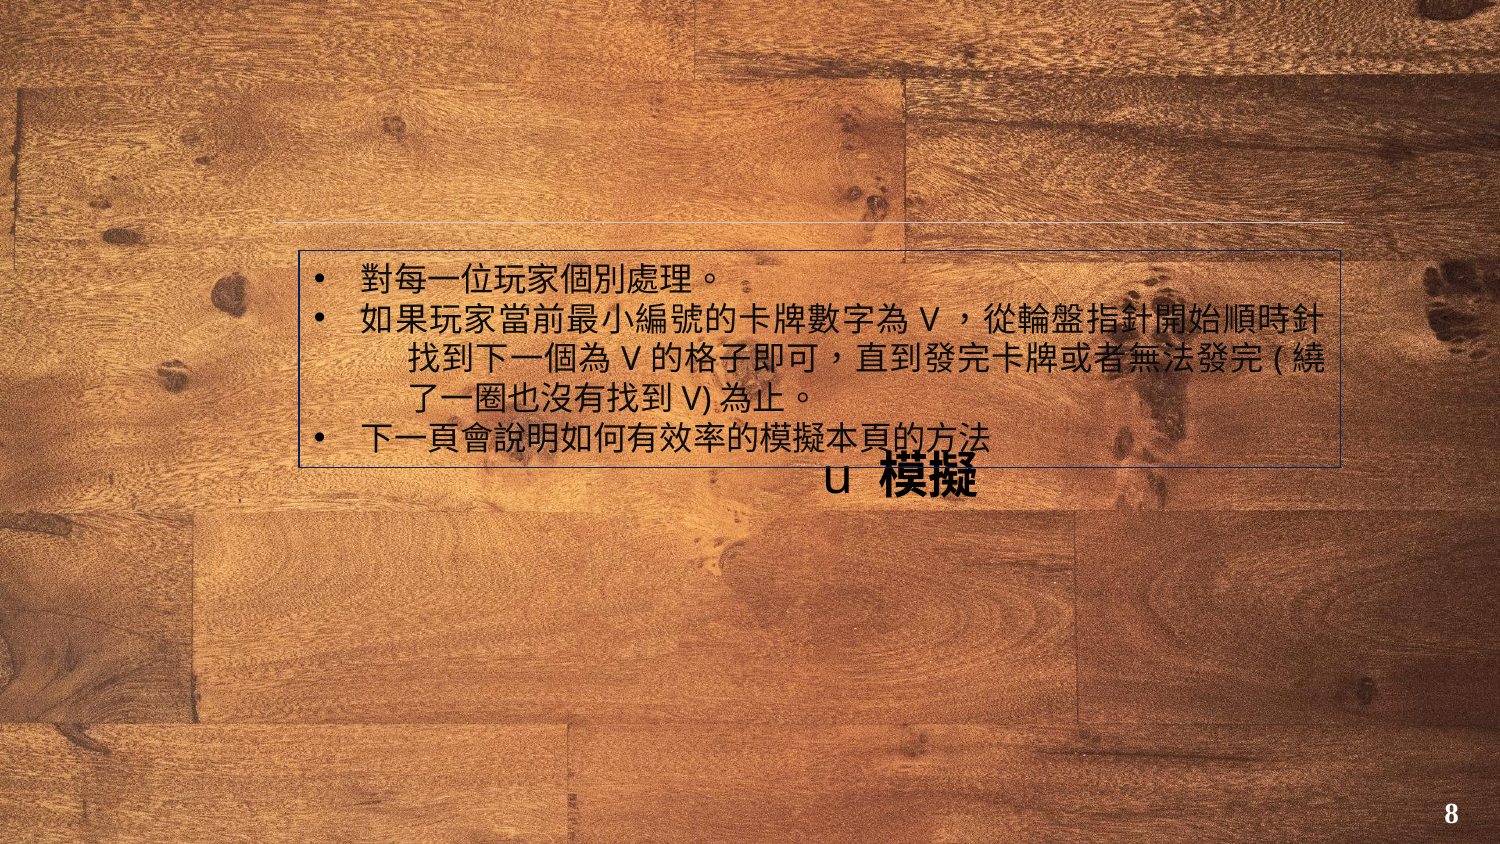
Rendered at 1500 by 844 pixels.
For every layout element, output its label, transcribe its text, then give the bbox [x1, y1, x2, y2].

slide_number 9 [1429, 779, 1500, 844]
text_box 對每一位玩家個別處理。 如果玩家當前最小編號的卡牌數字為V，從輪盤指針開始順時針找到下一個為V的格子即可，直到發完卡牌或者無法發完(繞了一圈也沒有找到V)為止。 下一頁會說明如何有效率的模擬本頁的方法 [298, 250, 1341, 468]
title 模擬 [255, 117, 1341, 233]
